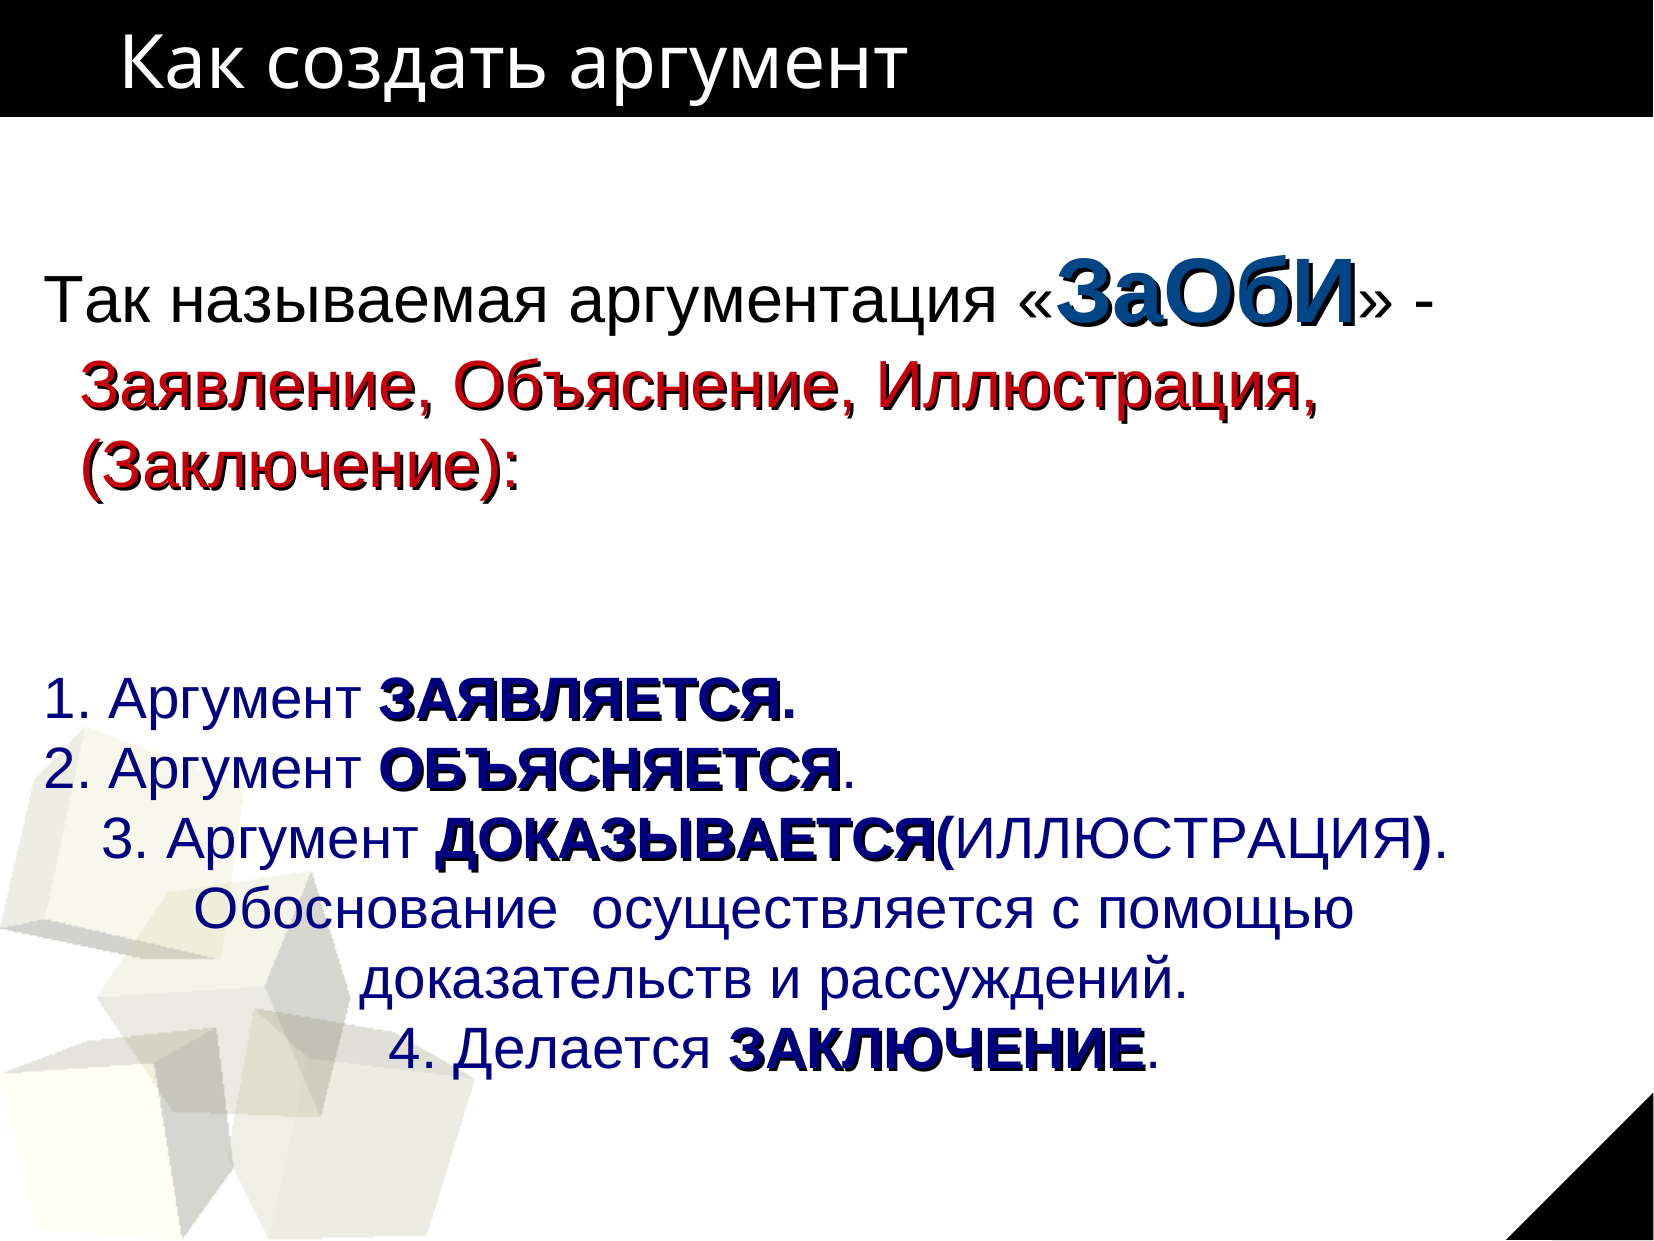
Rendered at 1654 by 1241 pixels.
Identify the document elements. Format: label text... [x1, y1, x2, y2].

subtitle Так называемая аргументация «ЗаОбИ» - Заявление, Объяснение, Иллюстрация, (Заключение): 1. Аргумент ЗАЯВЛЯЕТСЯ. 2. Аргумент ОБЪЯСНЯЕТСЯ. 3. Аргумент ДОКАЗЫВАЕТСЯ(ИЛЛЮСТРАЦИЯ). Обоснование осуществляется с помощью доказательств и рассуждений. 4. Делается ЗАКЛЮЧЕНИЕ. [44, 184, 1611, 1207]
title Как создать аргумент [118, 6, 1595, 112]
